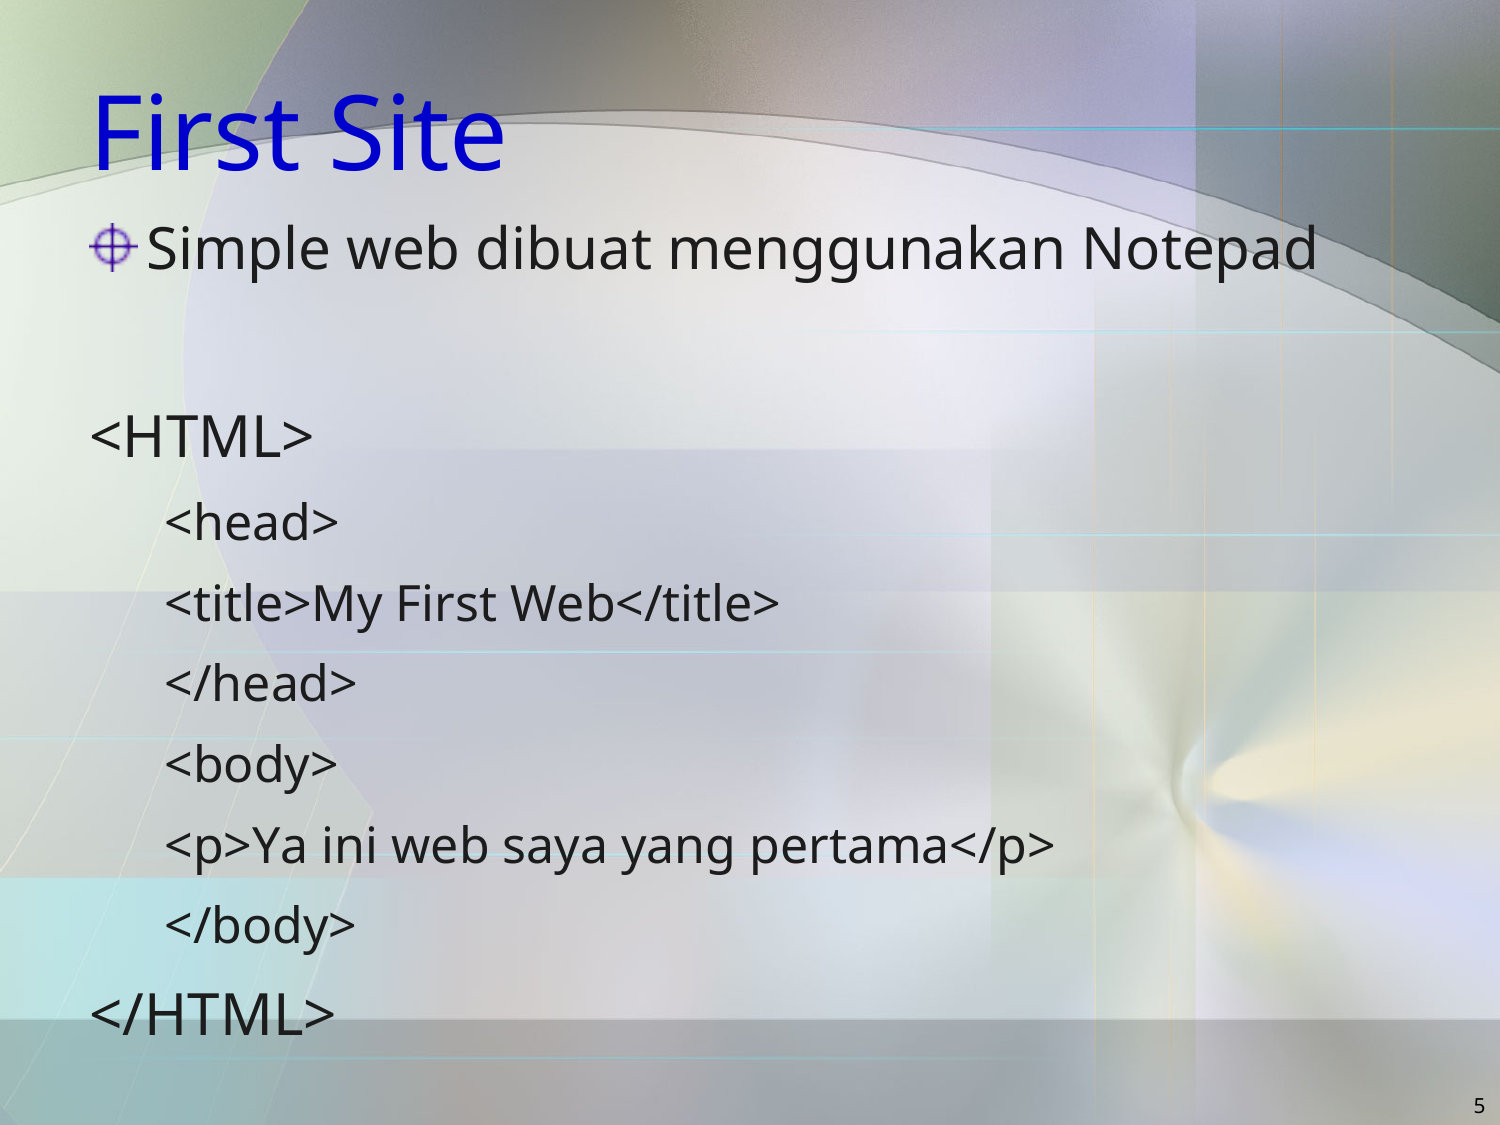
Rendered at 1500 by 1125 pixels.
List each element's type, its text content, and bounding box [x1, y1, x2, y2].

list Simple web dibuat menggunakan Notepad <HTML> <head> <title>My First Web</title> </head> <body> <p>Ya ini web saya yang pertama</p> </body> </HTML> [75, 199, 1500, 1063]
title First Site [75, 61, 1500, 199]
picture [0, 0, 1500, 1125]
